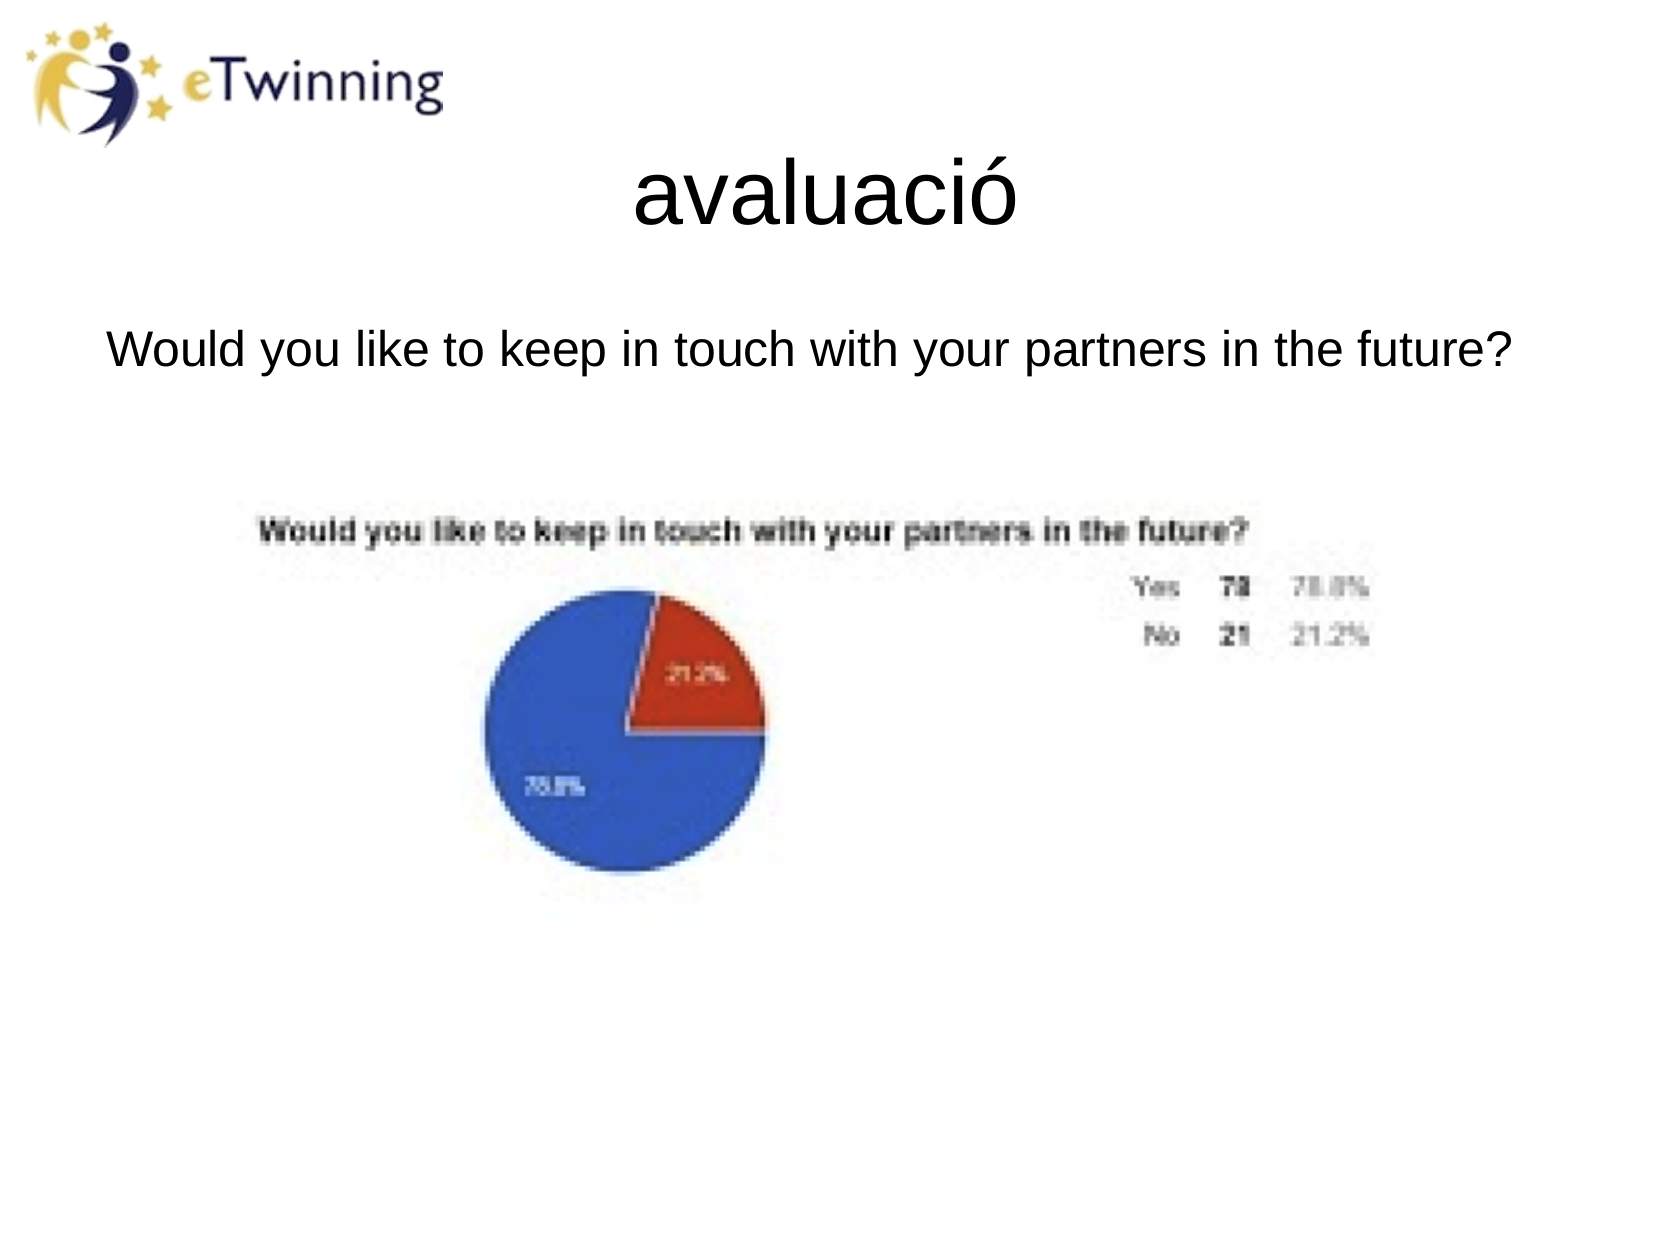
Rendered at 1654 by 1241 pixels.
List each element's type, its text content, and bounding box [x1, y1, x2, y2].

title avaluació [82, 136, 1571, 249]
picture [236, 469, 1420, 922]
picture [26, 20, 443, 148]
subtitle Would you like to keep in touch with your partners in the future? [106, 321, 1524, 433]
